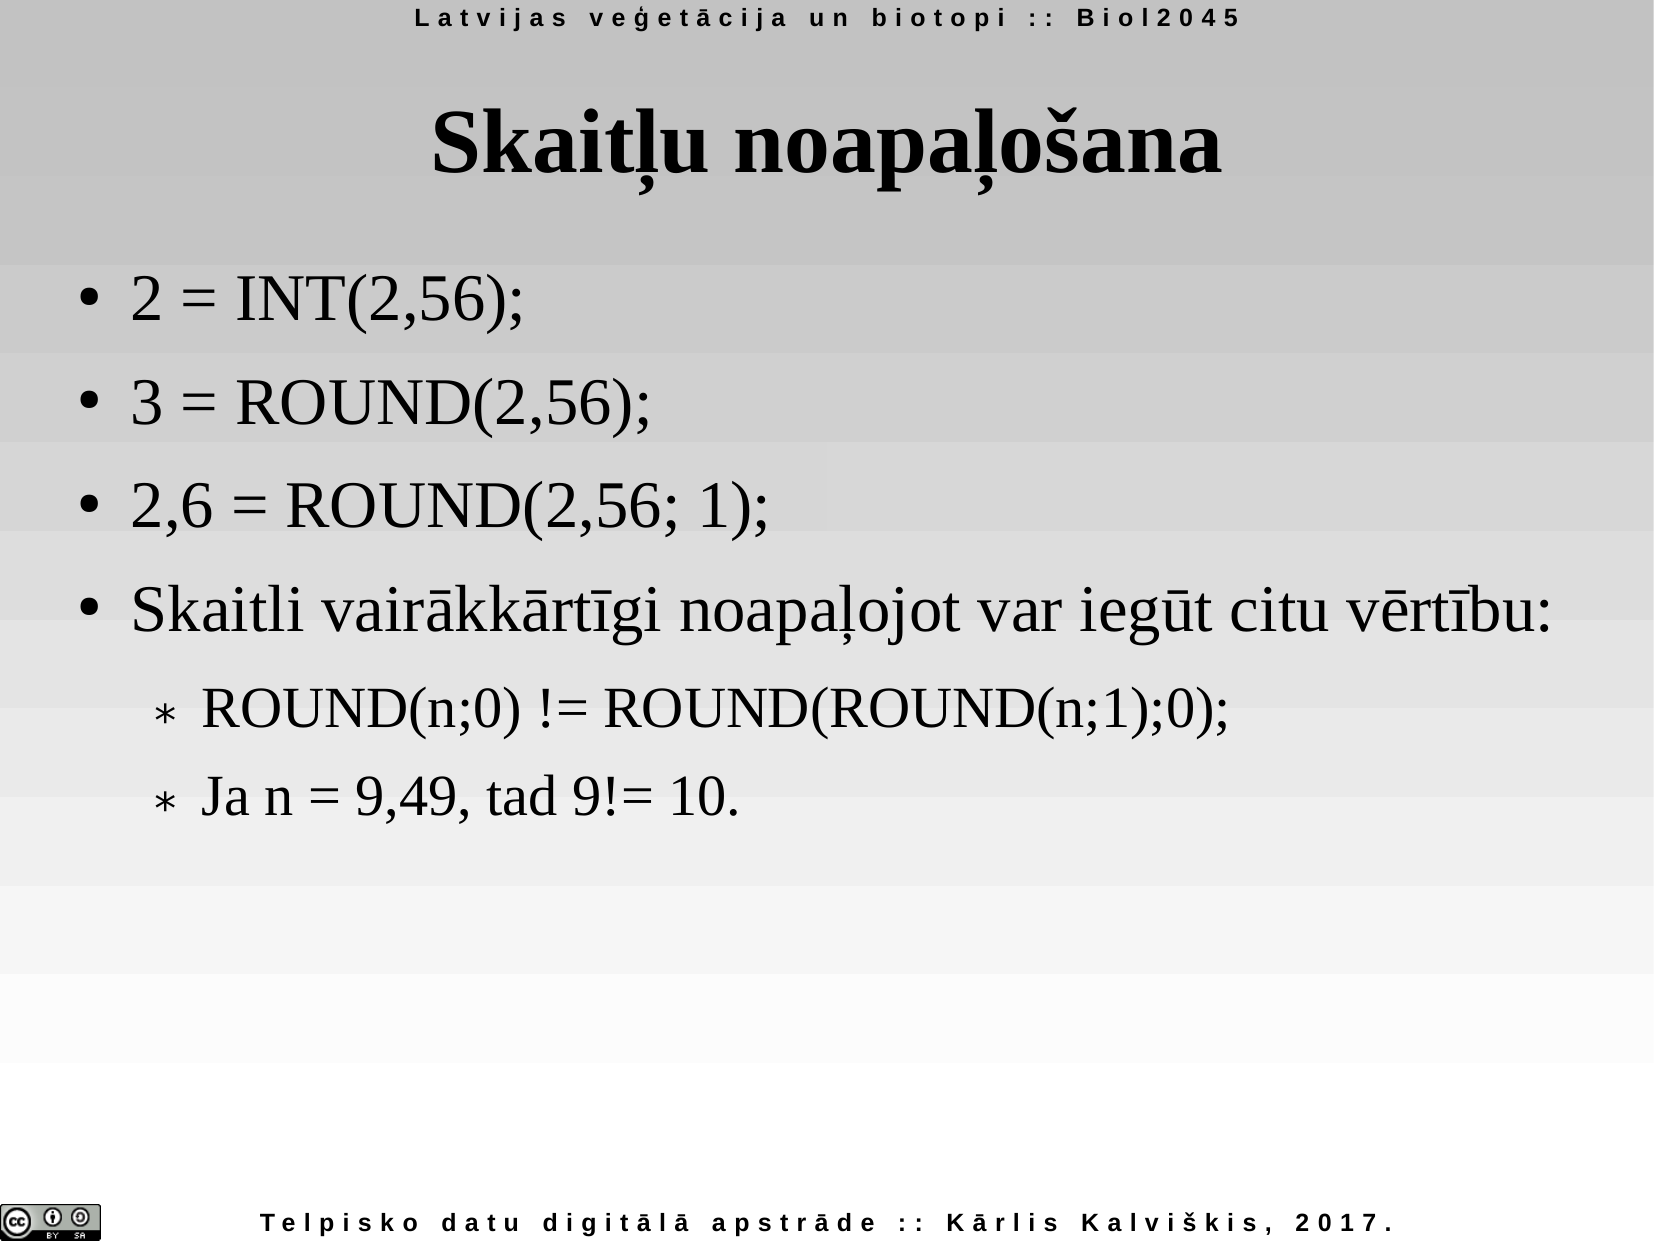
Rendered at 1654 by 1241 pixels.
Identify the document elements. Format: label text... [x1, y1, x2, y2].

list 2 = INT(2,56); 3 = ROUND(2,56); 2,6 = ROUND(2,56; 1); Skaitli vairākkārtīgi noapaļojot var iegūt citu vērtību: ROUND(n;0) != ROUND(ROUND(n;1);0); Ja n = 9,49, tad 9!= 10. [59, 261, 1596, 981]
title Skaitļu noapaļošana [59, 37, 1596, 246]
picture [0, 0, 1654, 1241]
